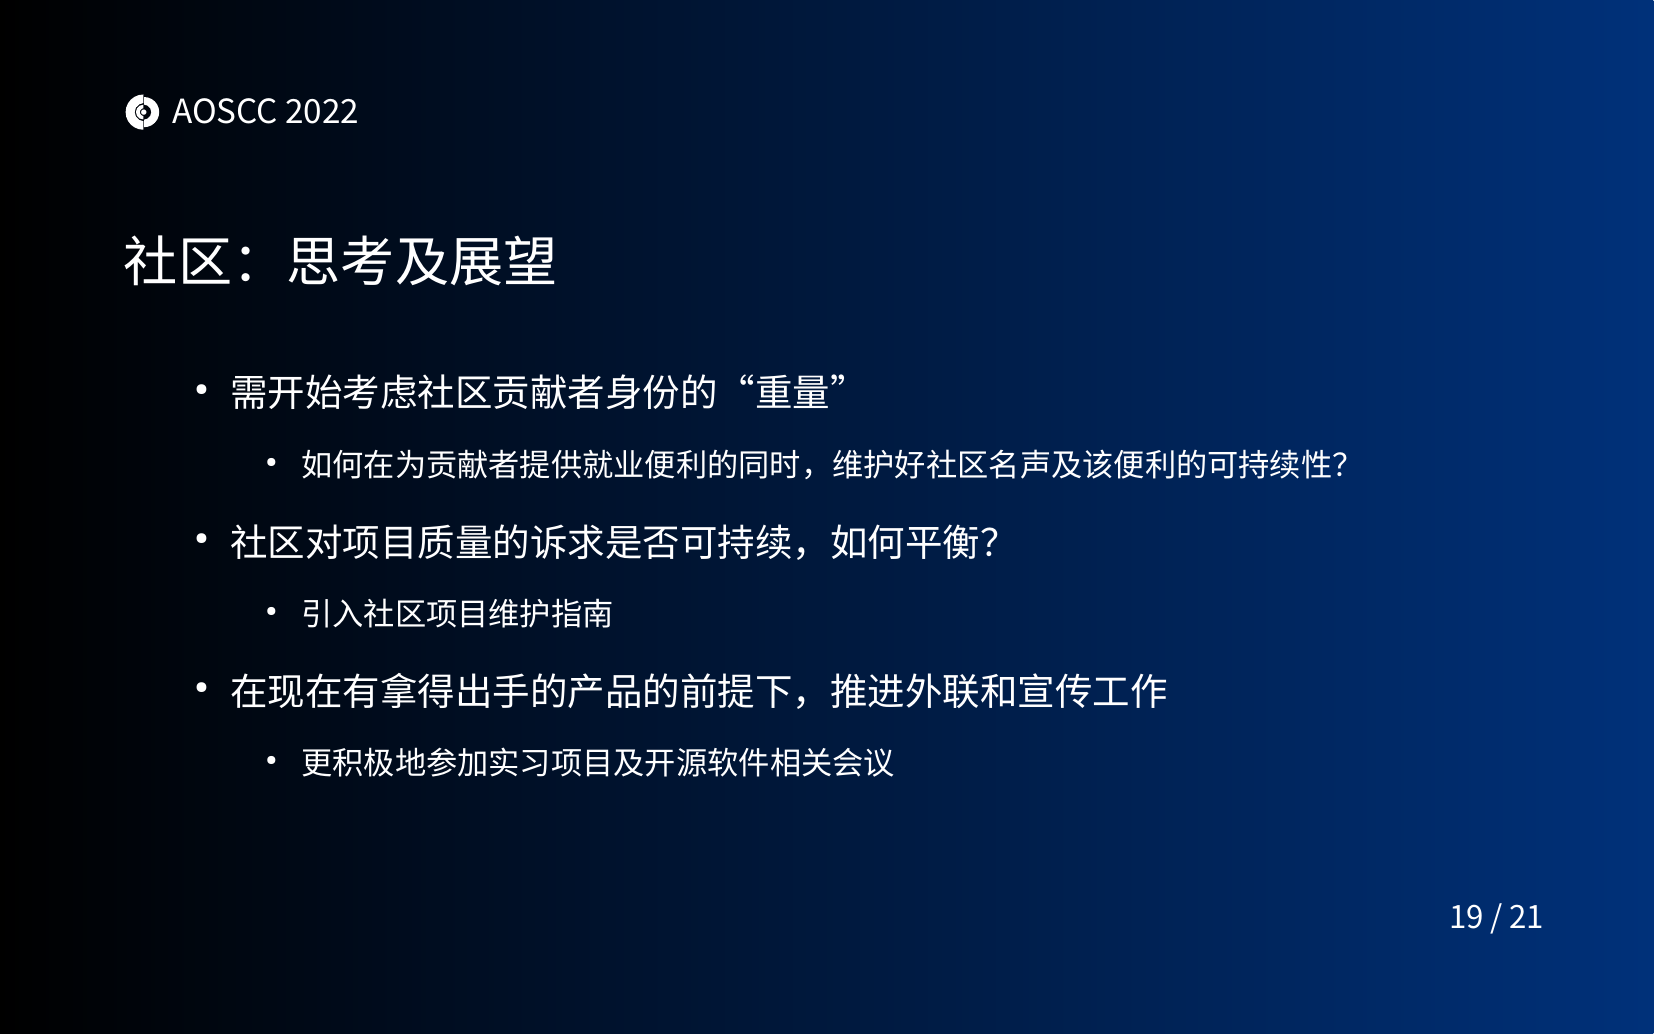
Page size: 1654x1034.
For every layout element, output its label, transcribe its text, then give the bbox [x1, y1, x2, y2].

subtitle 社区：思考及展望 [124, 218, 1536, 297]
picture [118, 88, 167, 136]
text_box AOSCC 2022 [172, 84, 1654, 134]
text_box 需开始考虑社区贡献者身份的“重量” 如何在为贡献者提供就业便利的同时，维护好社区名声及该便利的可持续性？ 社区对项目质量的诉求是否可持续，如何平衡？ 引入社区项目维护指南 在现在有拿得出手的产品的前提下，推进外联和宣传工作 更积极地参加实习项目及开源软件相关会议 [124, 336, 1536, 785]
text_box <编号> / 21 [1086, 885, 1560, 957]
